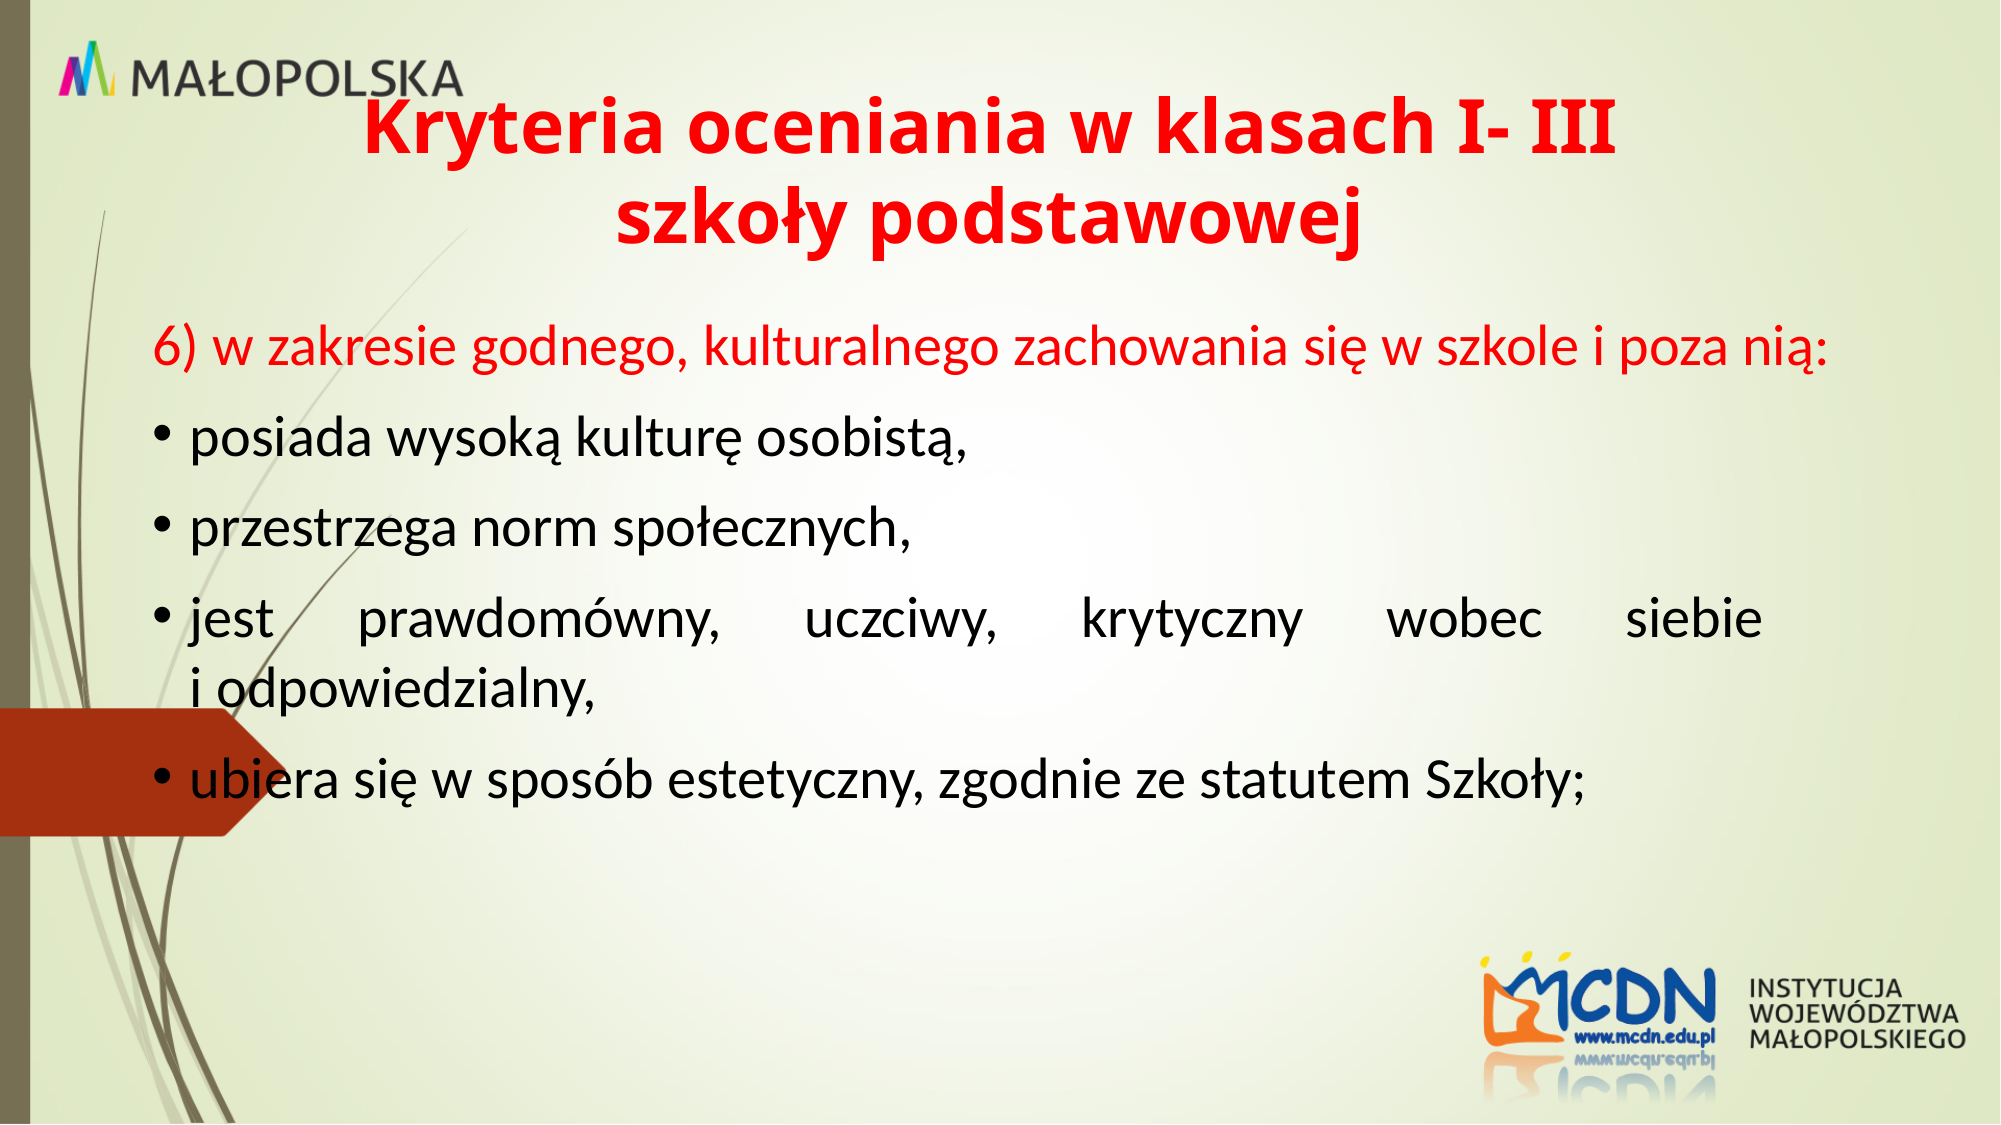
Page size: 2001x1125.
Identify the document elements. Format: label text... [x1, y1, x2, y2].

list 6) w zakresie godnego, kulturalnego zachowania się w szkole i poza nią: posiada wysoką kulturę osobistą, przestrzega norm społecznych, jest prawdomówny, uczciwy, krytyczny wobec siebie i odpowiedzialny, ubiera się w sposób estetyczny, zgodnie ze statutem Szkoły; [137, 299, 1863, 1014]
picture [0, 0, 2001, 1125]
title Kryteria oceniania w klasach I- III szkoły podstawowej [137, 59, 1863, 278]
